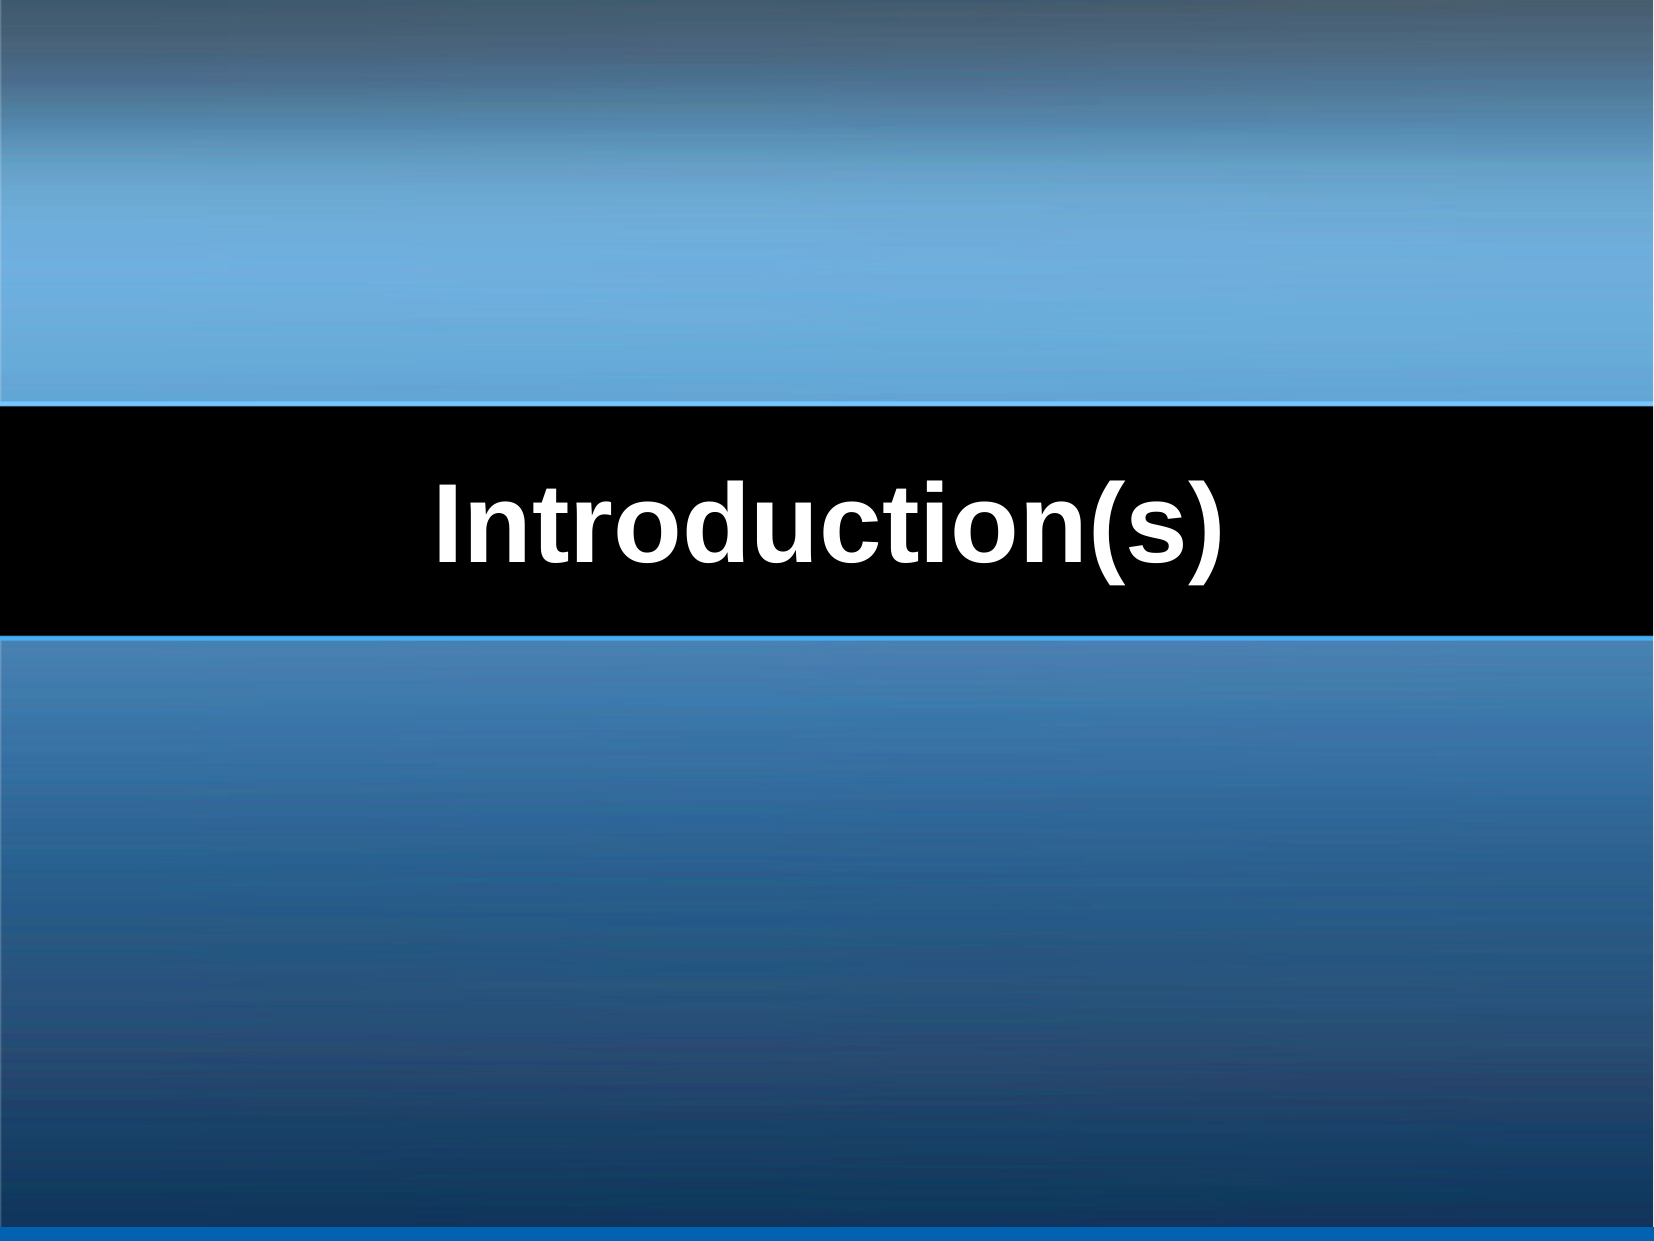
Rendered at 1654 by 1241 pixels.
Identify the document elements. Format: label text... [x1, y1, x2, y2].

picture [0, 0, 1654, 1227]
title Introduction(s) [123, 419, 1536, 627]
